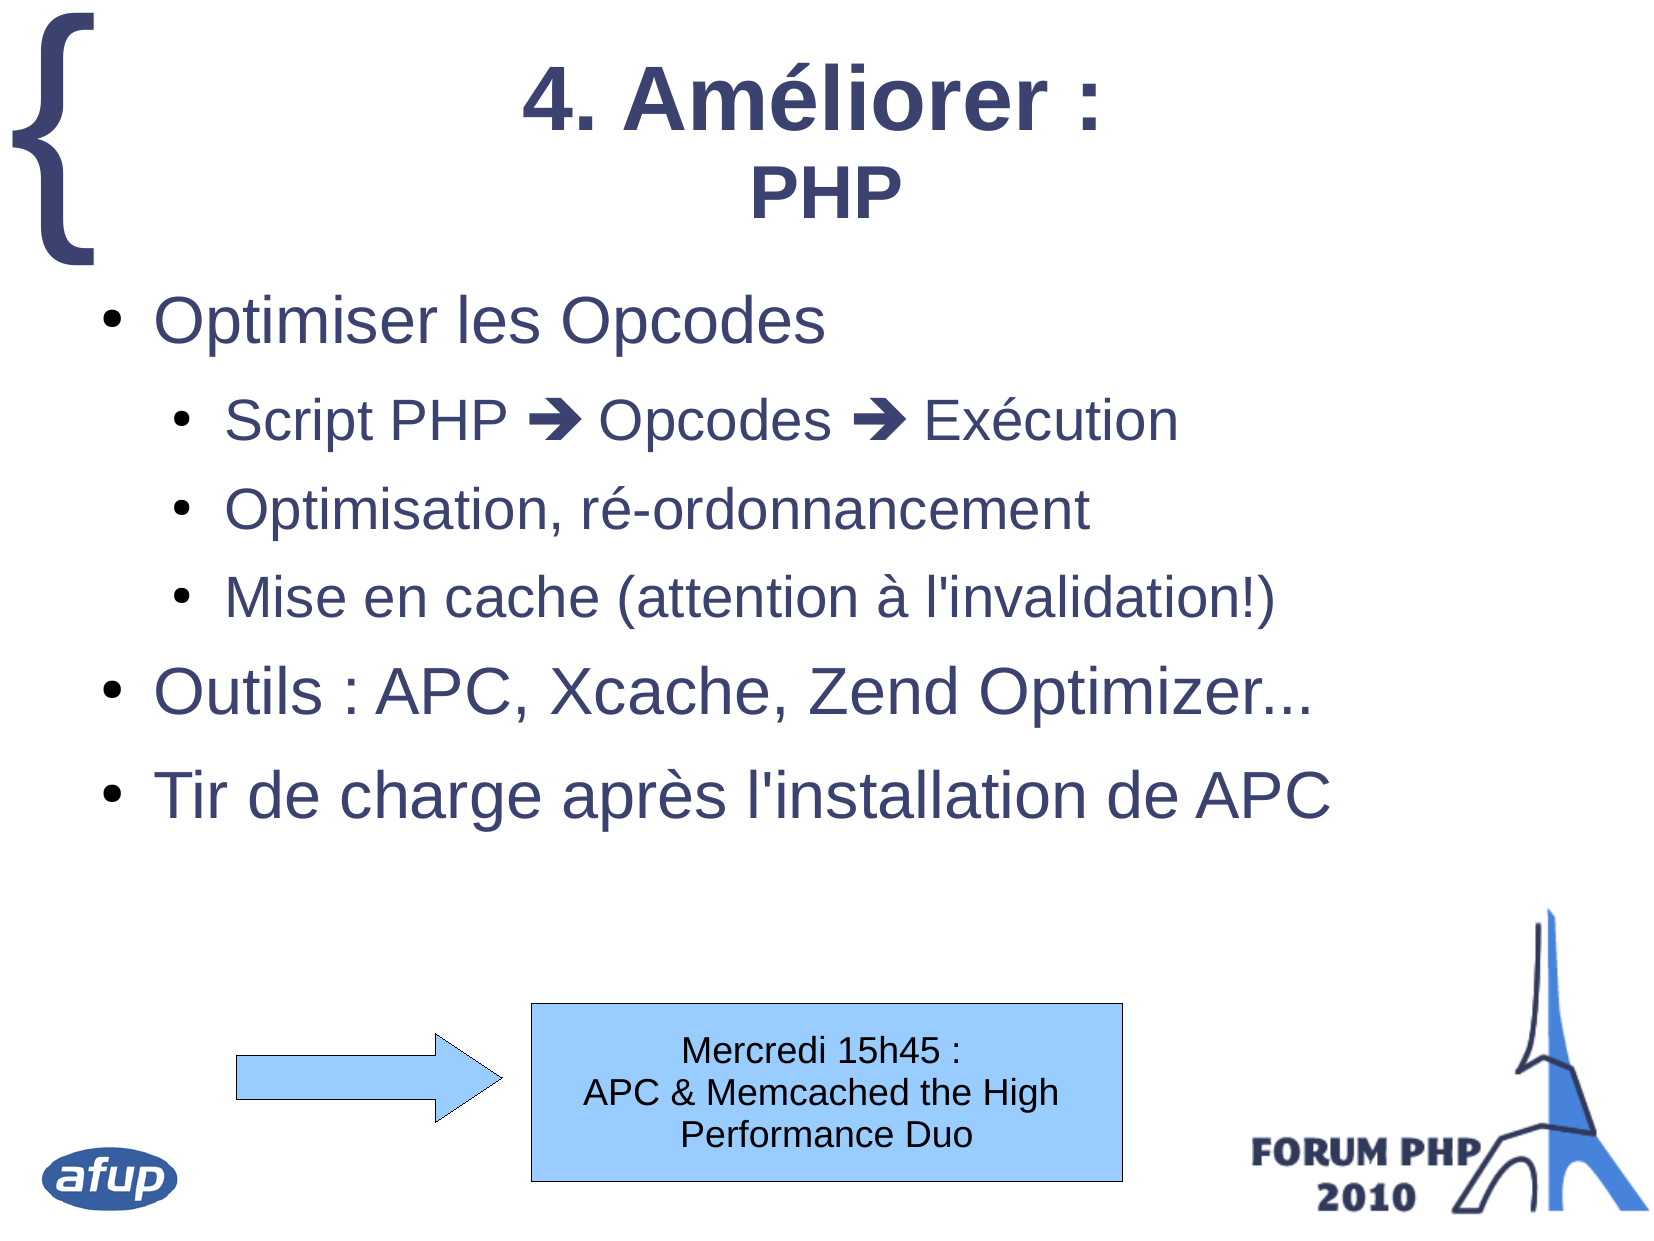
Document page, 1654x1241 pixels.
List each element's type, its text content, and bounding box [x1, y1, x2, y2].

text_box Mercredi 15h45 : APC & Memcached the High Performance Duo [531, 1003, 1123, 1182]
picture [41, 1146, 178, 1211]
list Optimiser les Opcodes Script PHP è Opcodes è Exécution Optimisation, ré-ordonnancement Mise en cache (attention à l'invalidation!) Outils : APC, Xcache, Zend Optimizer... Tir de charge après l'installation de APC [82, 283, 1571, 964]
text_box [236, 1033, 503, 1123]
title 4. Améliorer : PHP [82, 37, 1571, 245]
picture [1240, 872, 1650, 1241]
